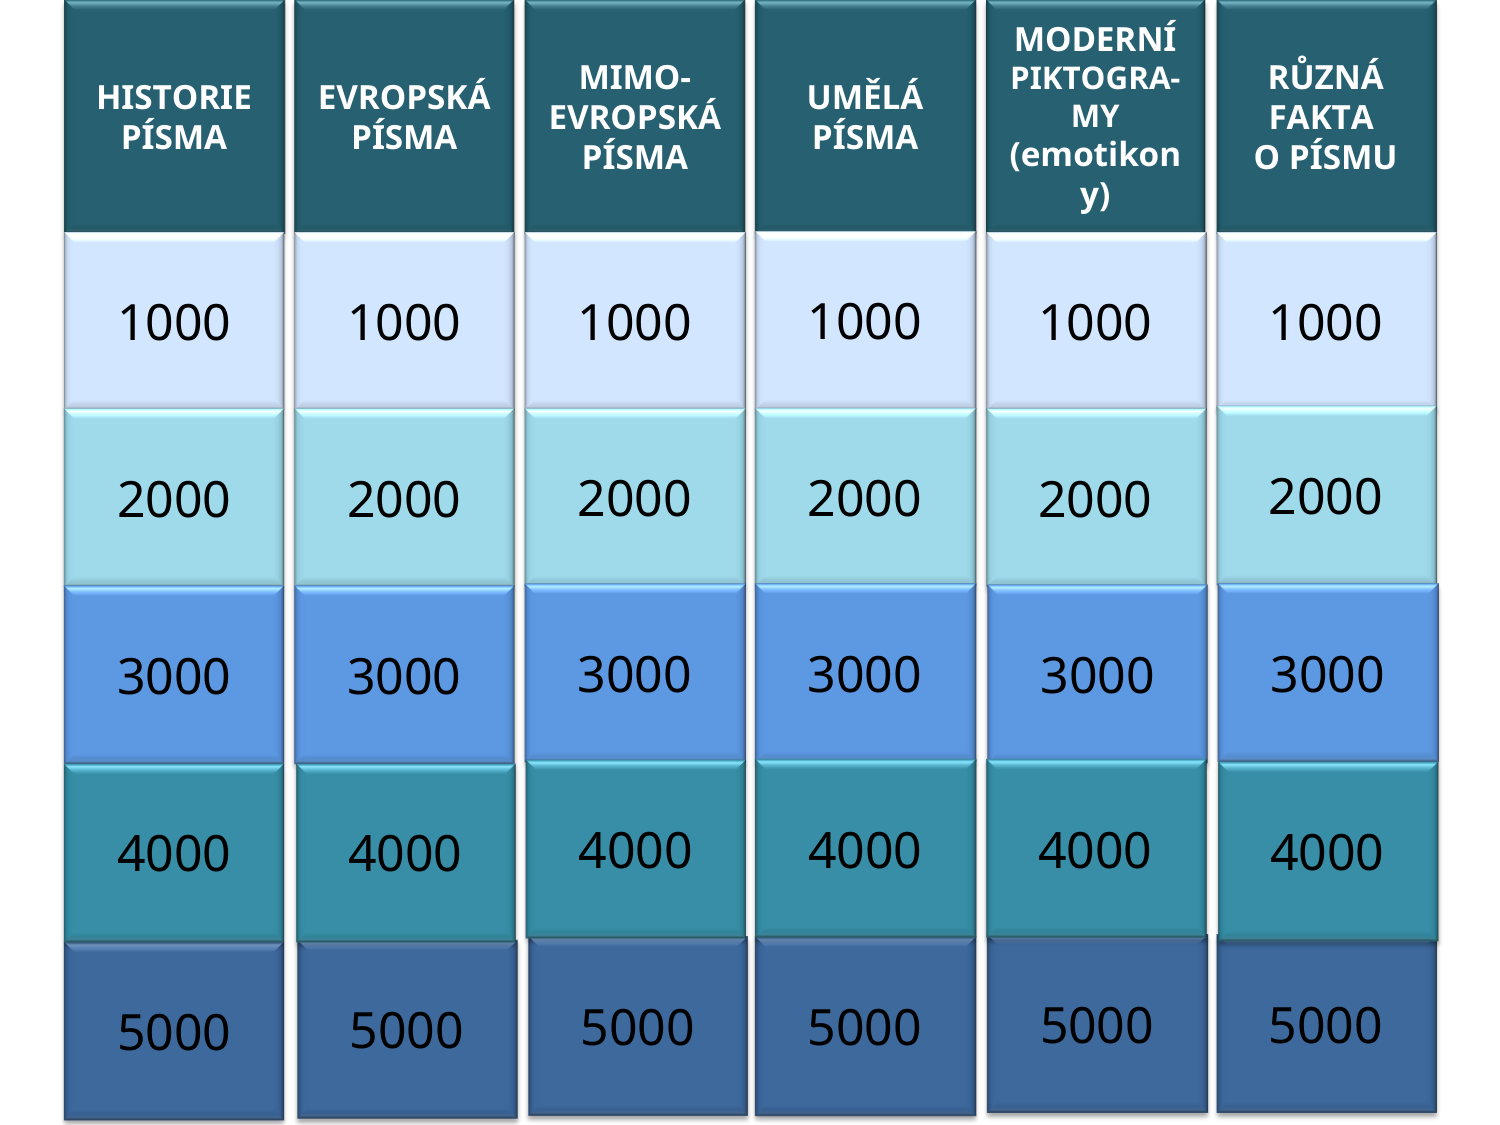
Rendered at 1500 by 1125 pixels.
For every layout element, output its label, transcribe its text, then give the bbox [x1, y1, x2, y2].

text_box 4000 [64, 763, 284, 941]
text_box 1000 [1216, 231, 1435, 400]
text_box 2000 [295, 408, 514, 580]
text_box 1000 [986, 231, 1205, 403]
text_box 5000 [64, 954, 284, 1120]
text_box RŮZNÁ FAKTA O PÍSMU [1216, 0, 1435, 227]
text_box 3000 [295, 586, 514, 758]
picture [55, 0, 1447, 1125]
text_box 4000 [526, 760, 746, 938]
text_box 5000 [755, 951, 975, 1115]
text_box 3000 [64, 586, 284, 758]
text_box 3000 [755, 583, 975, 754]
text_box 1000 [295, 231, 514, 403]
text_box 4000 [755, 759, 975, 937]
text_box UMĚLÁ PÍSMA [755, 0, 975, 226]
text_box 1000 [755, 230, 975, 403]
text_box 3000 [1218, 583, 1438, 756]
text_box HISTORIE PÍSMA [64, 0, 284, 227]
text_box 4000 [1217, 762, 1437, 940]
text_box 4000 [296, 763, 515, 941]
text_box EVROPSKÁ PÍSMA [295, 0, 514, 227]
text_box 1000 [525, 231, 745, 403]
text_box 5000 [987, 951, 1207, 1113]
text_box 2000 [64, 408, 284, 580]
text_box 2000 [986, 408, 1205, 579]
text_box 3000 [525, 584, 745, 754]
text_box 5000 [297, 954, 516, 1118]
text_box 4000 [986, 759, 1205, 937]
text_box 1000 [64, 231, 284, 403]
text_box MIMO- EVROPSKÁ PÍSMA [525, 0, 745, 227]
text_box 2000 [525, 407, 745, 578]
text_box 2000 [755, 407, 975, 578]
text_box 3000 [988, 585, 1207, 754]
text_box 5000 [528, 951, 746, 1114]
text_box 2000 [1216, 406, 1435, 578]
text_box MODERNÍ PIKTOGRA-MY (emotikony) [986, 0, 1205, 227]
text_box 5000 [1216, 953, 1435, 1113]
